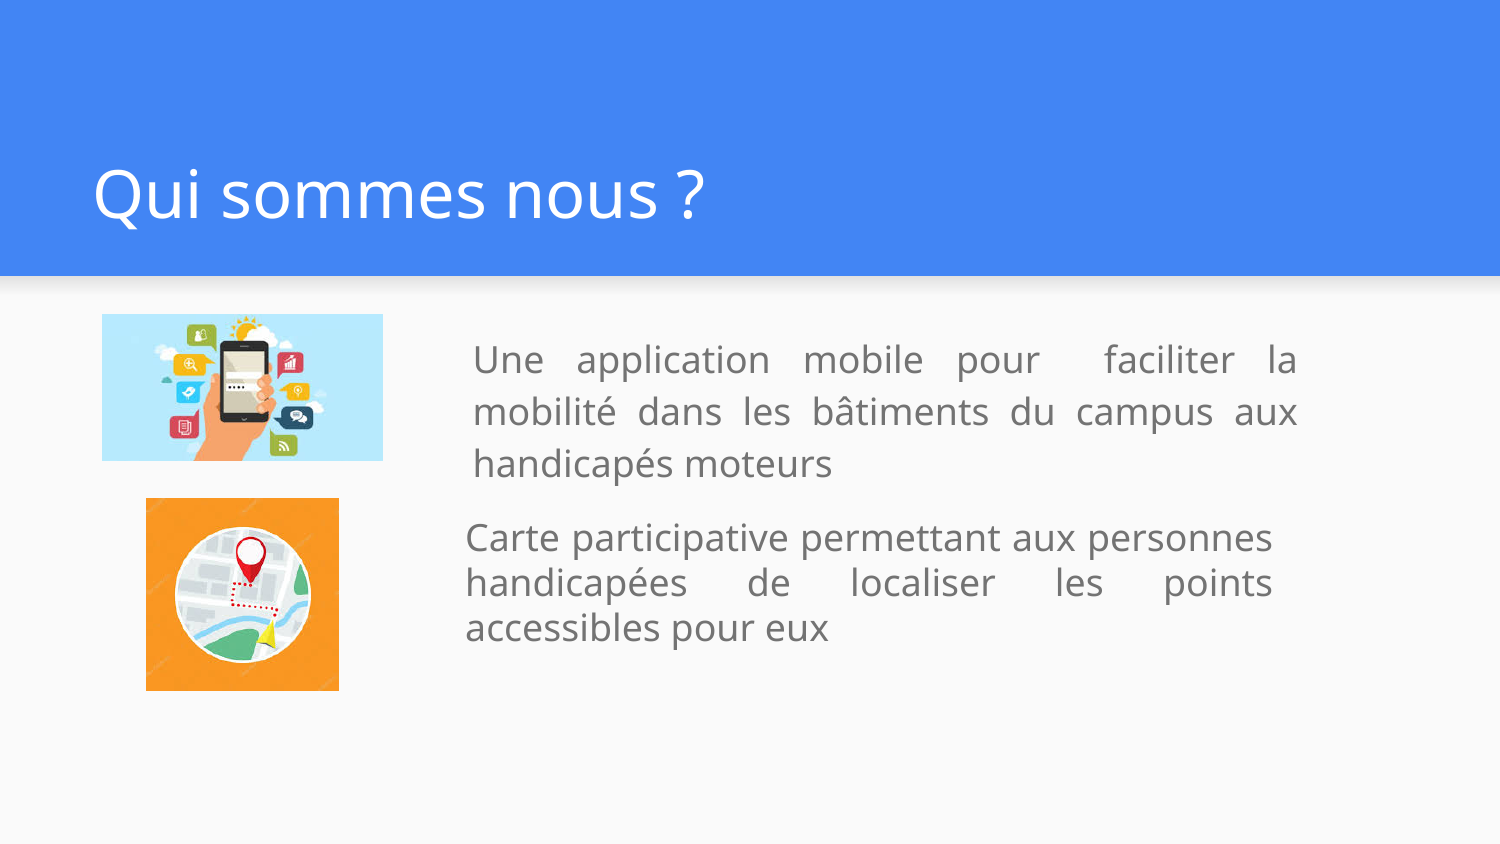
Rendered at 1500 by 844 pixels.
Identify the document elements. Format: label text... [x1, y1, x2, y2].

title Qui sommes nous ? [77, 121, 1427, 248]
picture [102, 314, 383, 461]
list Une application mobile pour faciliter la mobilité dans les bâtiments du campus aux handicapés moteurs [457, 314, 1314, 461]
text_box Carte participative permettant aux personnes handicapées de localiser les points accessibles pour eux [450, 498, 1289, 691]
picture [146, 498, 339, 691]
